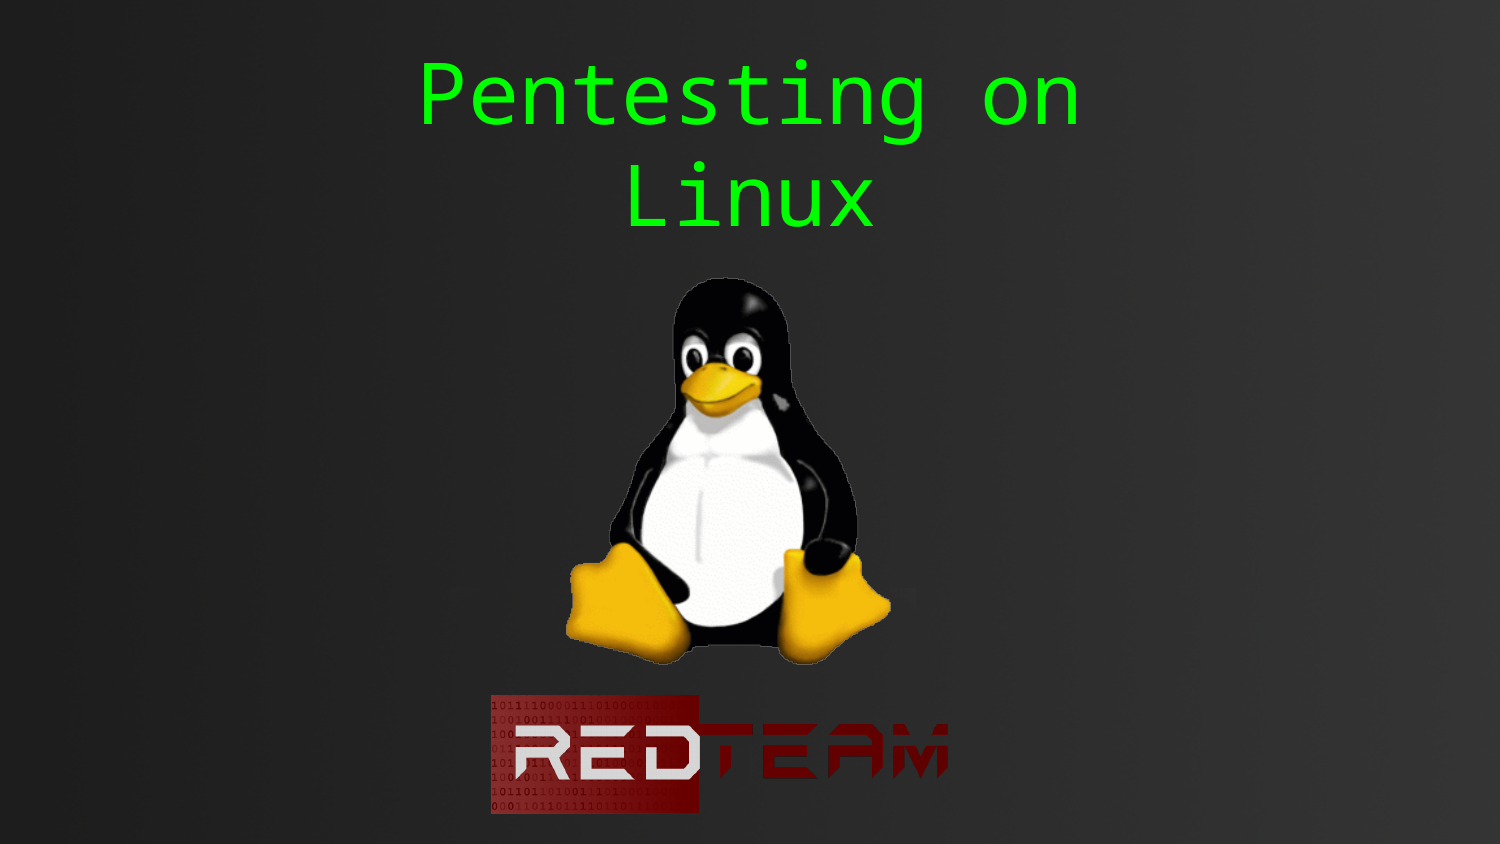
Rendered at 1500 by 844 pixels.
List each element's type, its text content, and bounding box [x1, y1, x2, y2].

text_box Pentesting on Linux [268, 23, 1232, 316]
picture [0, 0, 1500, 844]
